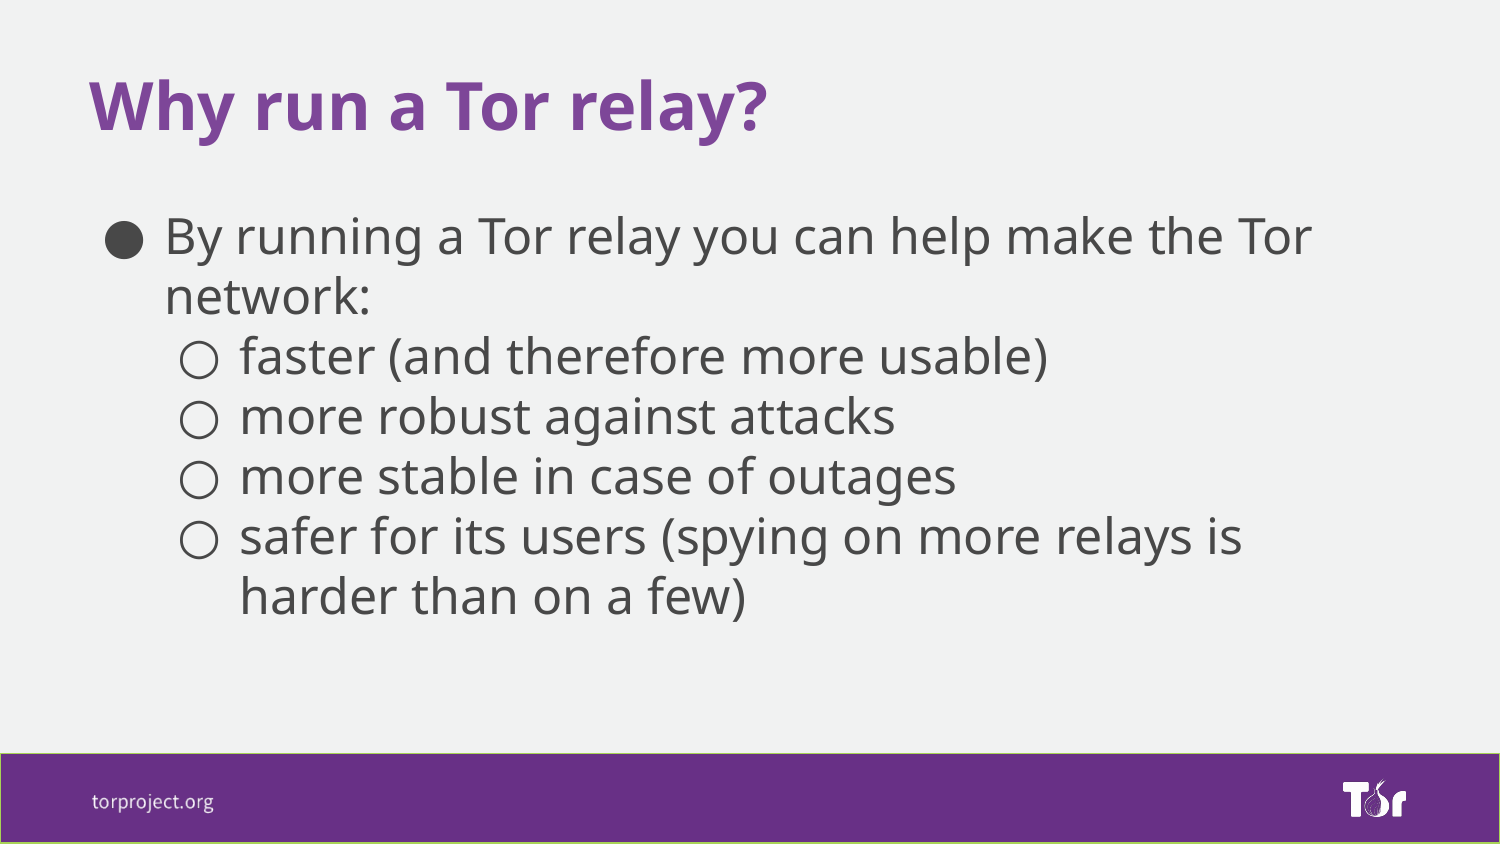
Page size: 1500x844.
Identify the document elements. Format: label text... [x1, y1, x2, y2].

picture [1343, 778, 1406, 817]
text_box By running a Tor relay you can help make the Tor network: faster (and therefore more usable) more robust against attacks more stable in case of outages safer for its users (spying on more relays is harder than on a few) [75, 196, 1425, 754]
text_box Why run a Tor relay? [75, 33, 1425, 174]
picture [75, 780, 604, 821]
